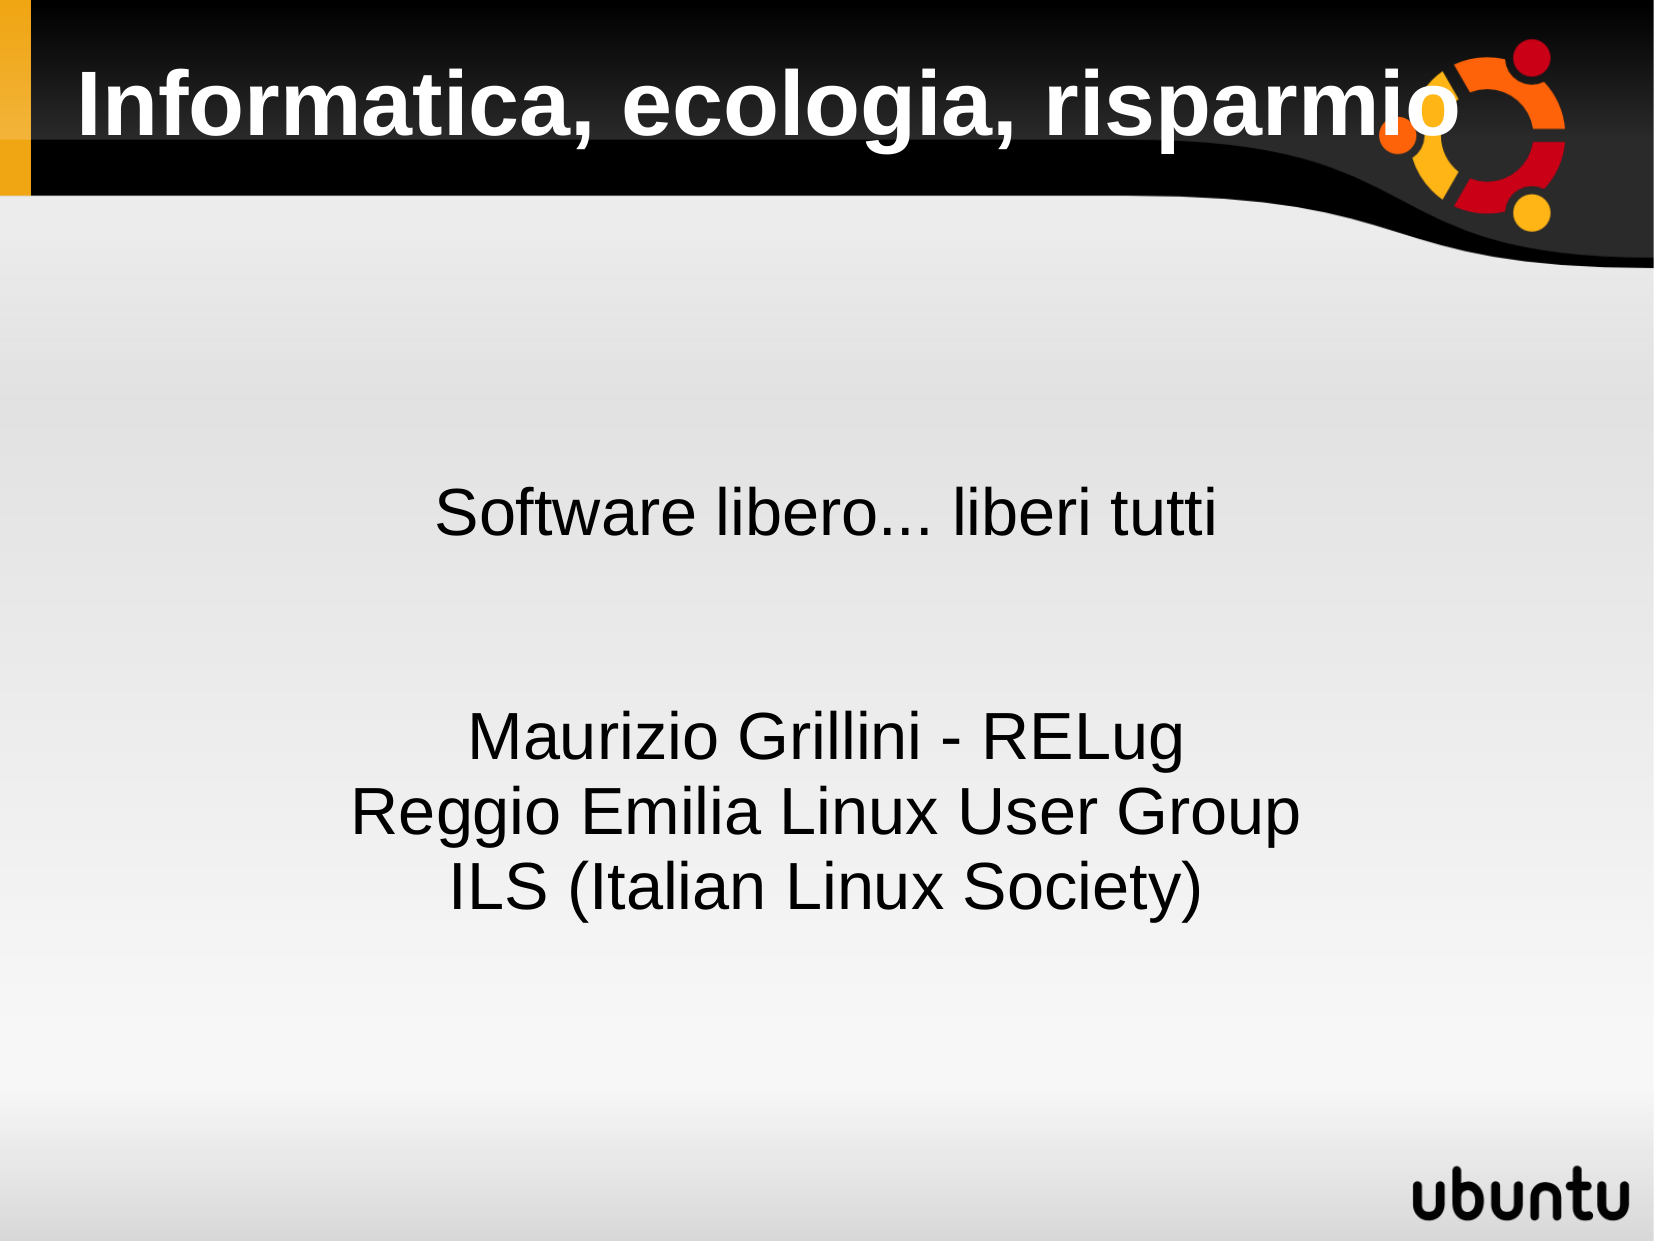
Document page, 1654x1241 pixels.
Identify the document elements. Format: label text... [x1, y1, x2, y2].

title Informatica, ecologia, risparmio [76, 0, 1565, 208]
picture [0, 0, 1654, 1241]
subtitle Software libero... liberi tutti Maurizio Grillini - RELug Reggio Emilia Linux User Group ILS (Italian Linux Society) [82, 297, 1571, 1102]
